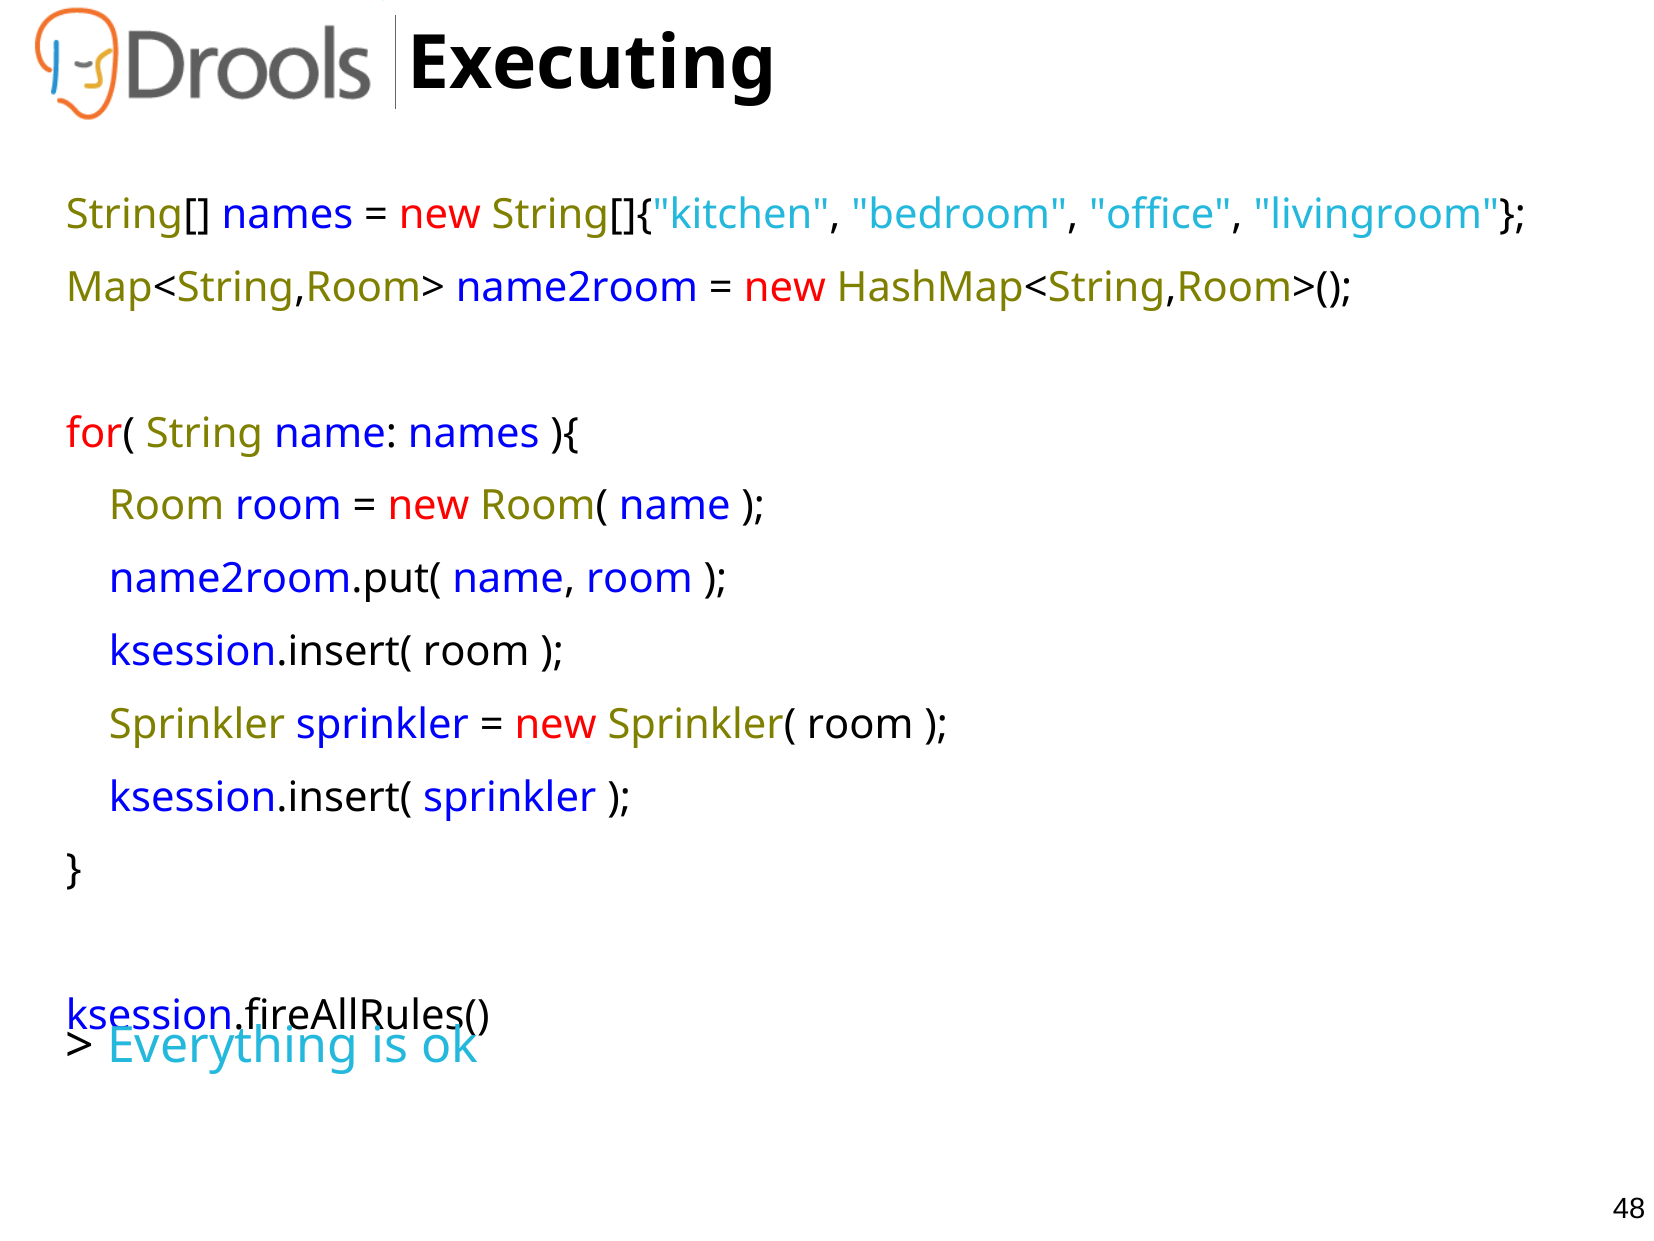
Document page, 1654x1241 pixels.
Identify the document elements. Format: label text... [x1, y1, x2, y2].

picture [29, 0, 384, 126]
title Executing [407, 6, 1618, 113]
list String[] names = new String[]{"kitchen", "bedroom", "office", "livingroom"}; Map<String,Room> name2room = new HashMap<String,Room>(); for( String name: names ){ Room room = new Room( name ); name2room.put( name, room ); ksession.insert( room ); Sprinkler sprinkler = new Sprinkler( room ); ksession.insert( sprinkler ); } ksession.fireAllRules() [65, 183, 1627, 964]
list > Everything is ok [65, 1009, 1572, 1222]
